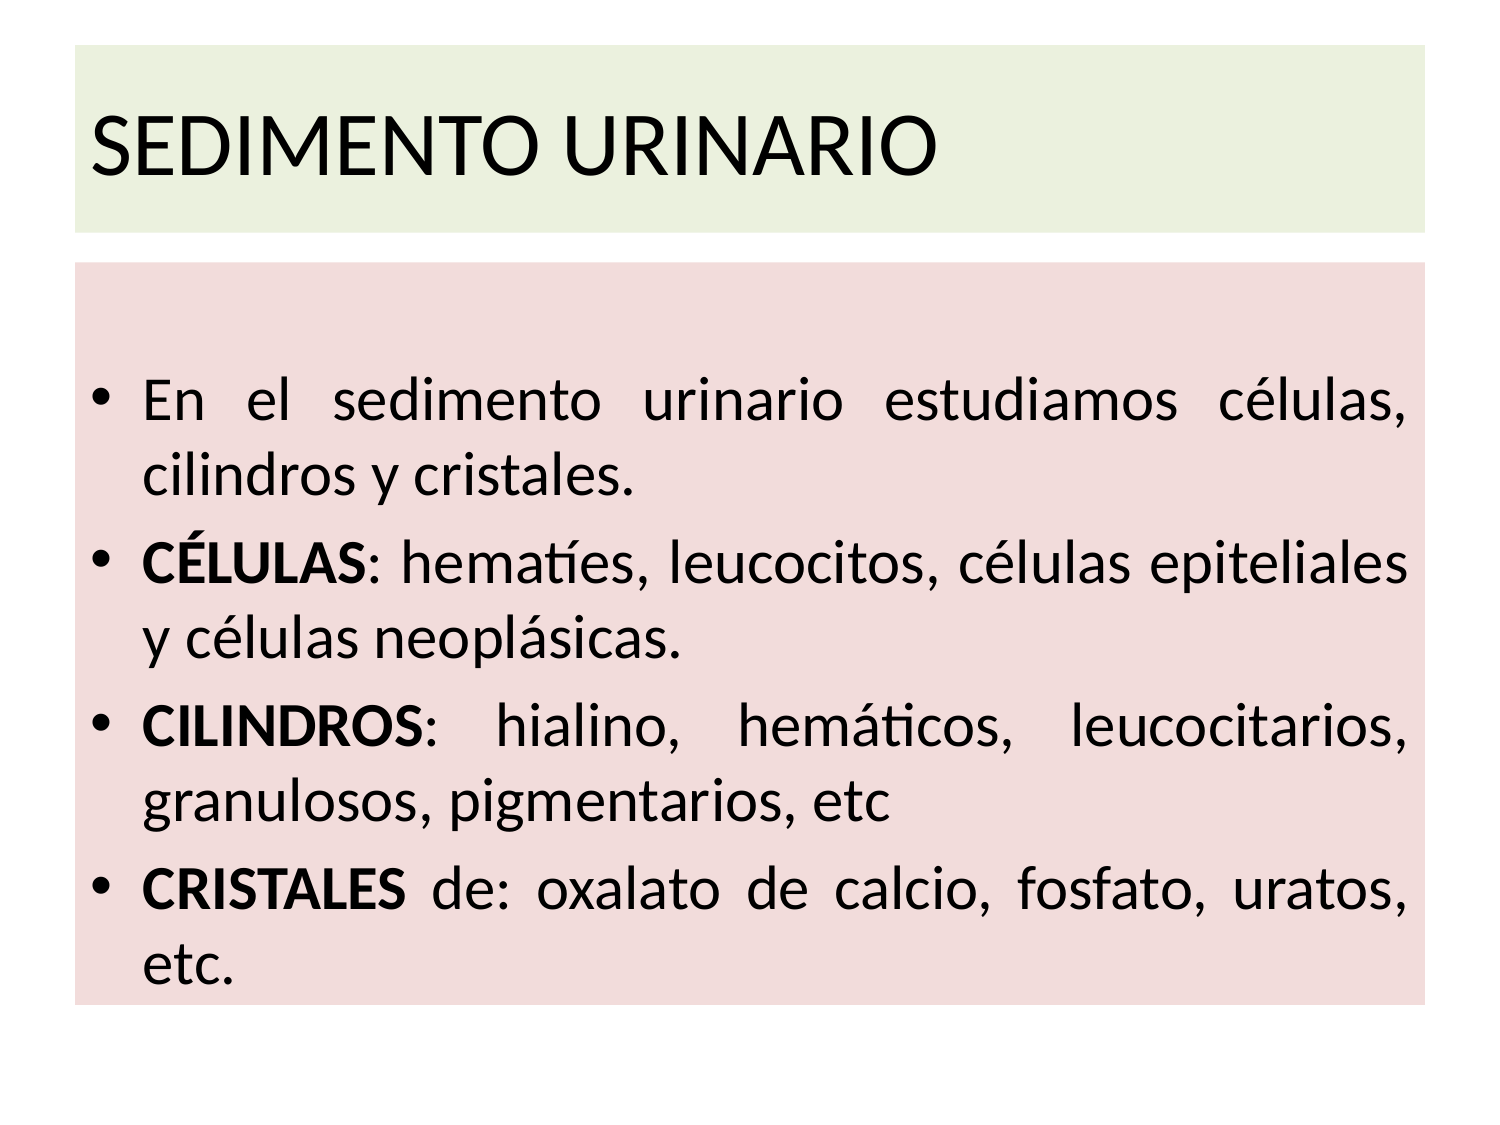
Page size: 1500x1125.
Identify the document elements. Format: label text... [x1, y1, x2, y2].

list En el sedimento urinario estudiamos células, cilindros y cristales. CÉLULAS: hematíes, leucocitos, células epiteliales y células neoplásicas. CILINDROS: hialino, hemáticos, leucocitarios, granulosos, pigmentarios, etc CRISTALES de: oxalato de calcio, fosfato, uratos, etc. [75, 262, 1425, 1005]
title SEDIMENTO URINARIO [75, 45, 1425, 233]
